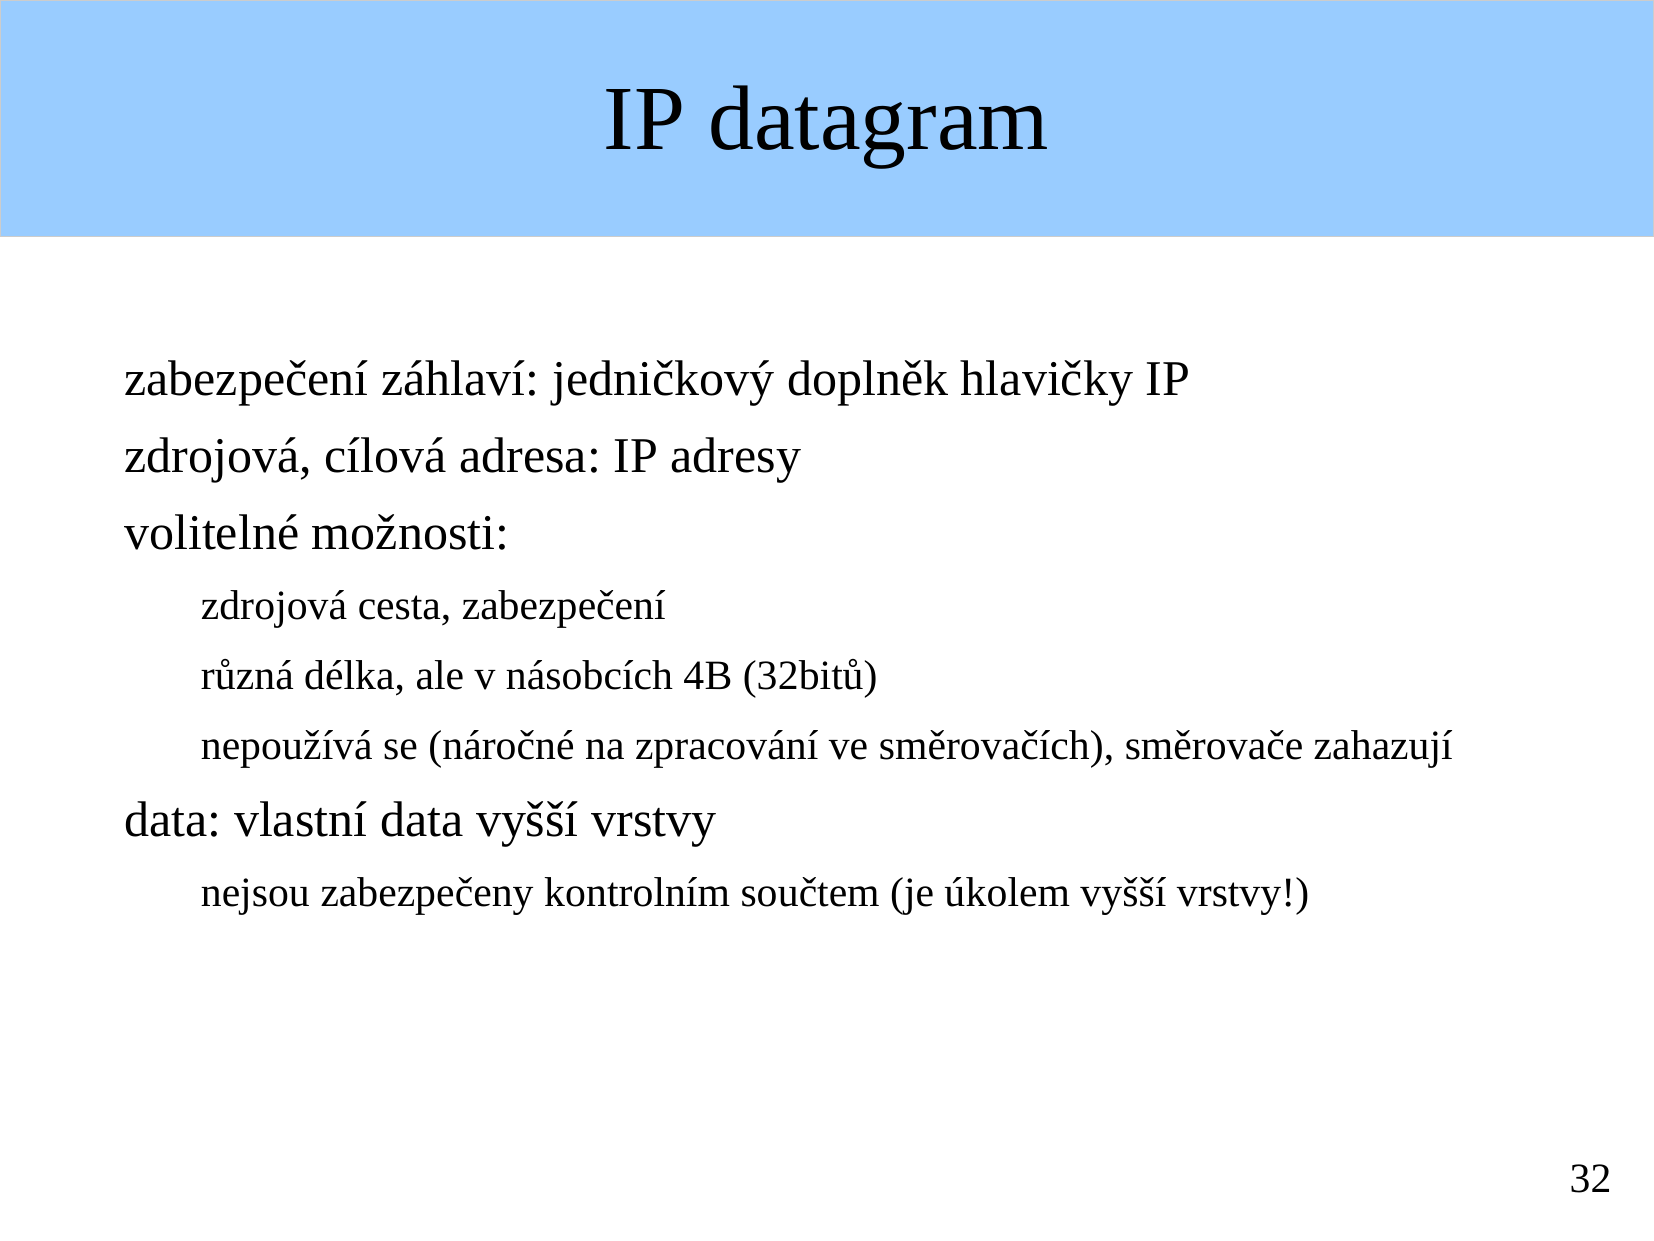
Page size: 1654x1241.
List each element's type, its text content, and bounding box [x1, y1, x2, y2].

title IP datagram [0, 0, 1654, 237]
list zabezpečení záhlaví: jedničkový doplněk hlavičky IP zdrojová, cílová adresa: IP adresy volitelné možnosti: zdrojová cesta, zabezpečení různá délka, ale v násobcích 4B (32bitů) nepoužívá se (náročné na zpracování ve směrovačích), směrovače zahazují data: vlastní data vyšší vrstvy nejsou zabezpečeny kontrolním součtem (je úkolem vyšší vrstvy!) [106, 350, 1550, 916]
